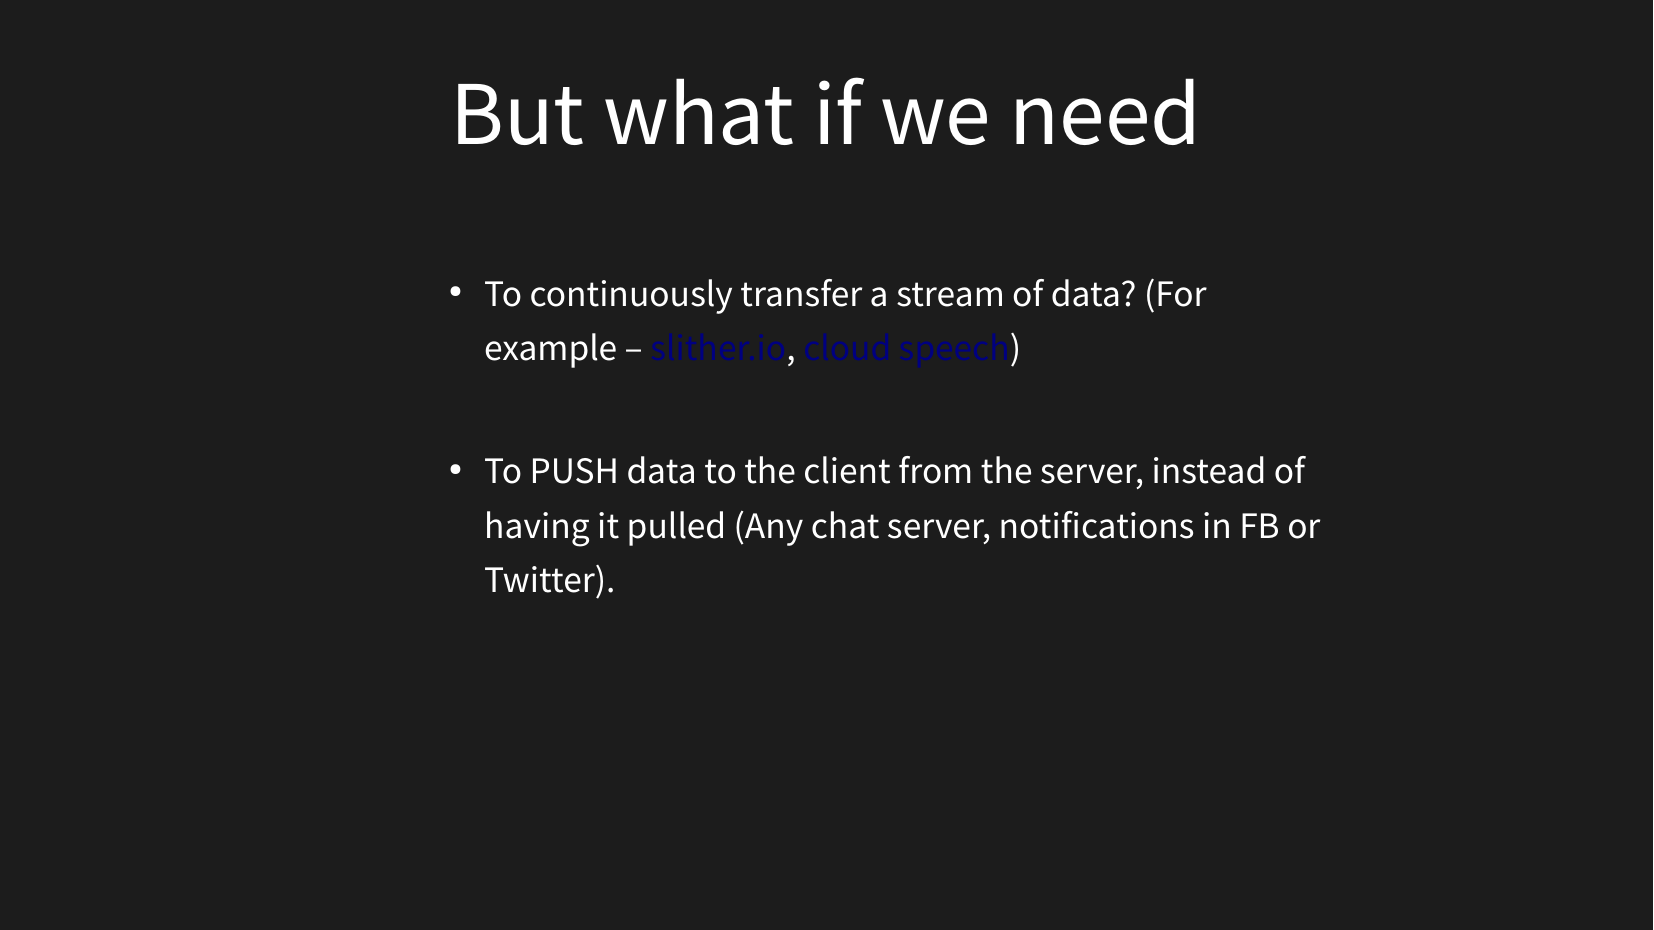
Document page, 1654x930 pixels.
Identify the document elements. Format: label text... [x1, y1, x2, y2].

text_box To PUSH data to the client from the server, instead of having it pulled (Any chat server, notifications in FB or Twitter). [434, 432, 1350, 665]
title But what if we need [0, 0, 1653, 228]
text_box To continuously transfer a stream of data? (For example – slither.io, cloud speech) [434, 255, 1350, 379]
